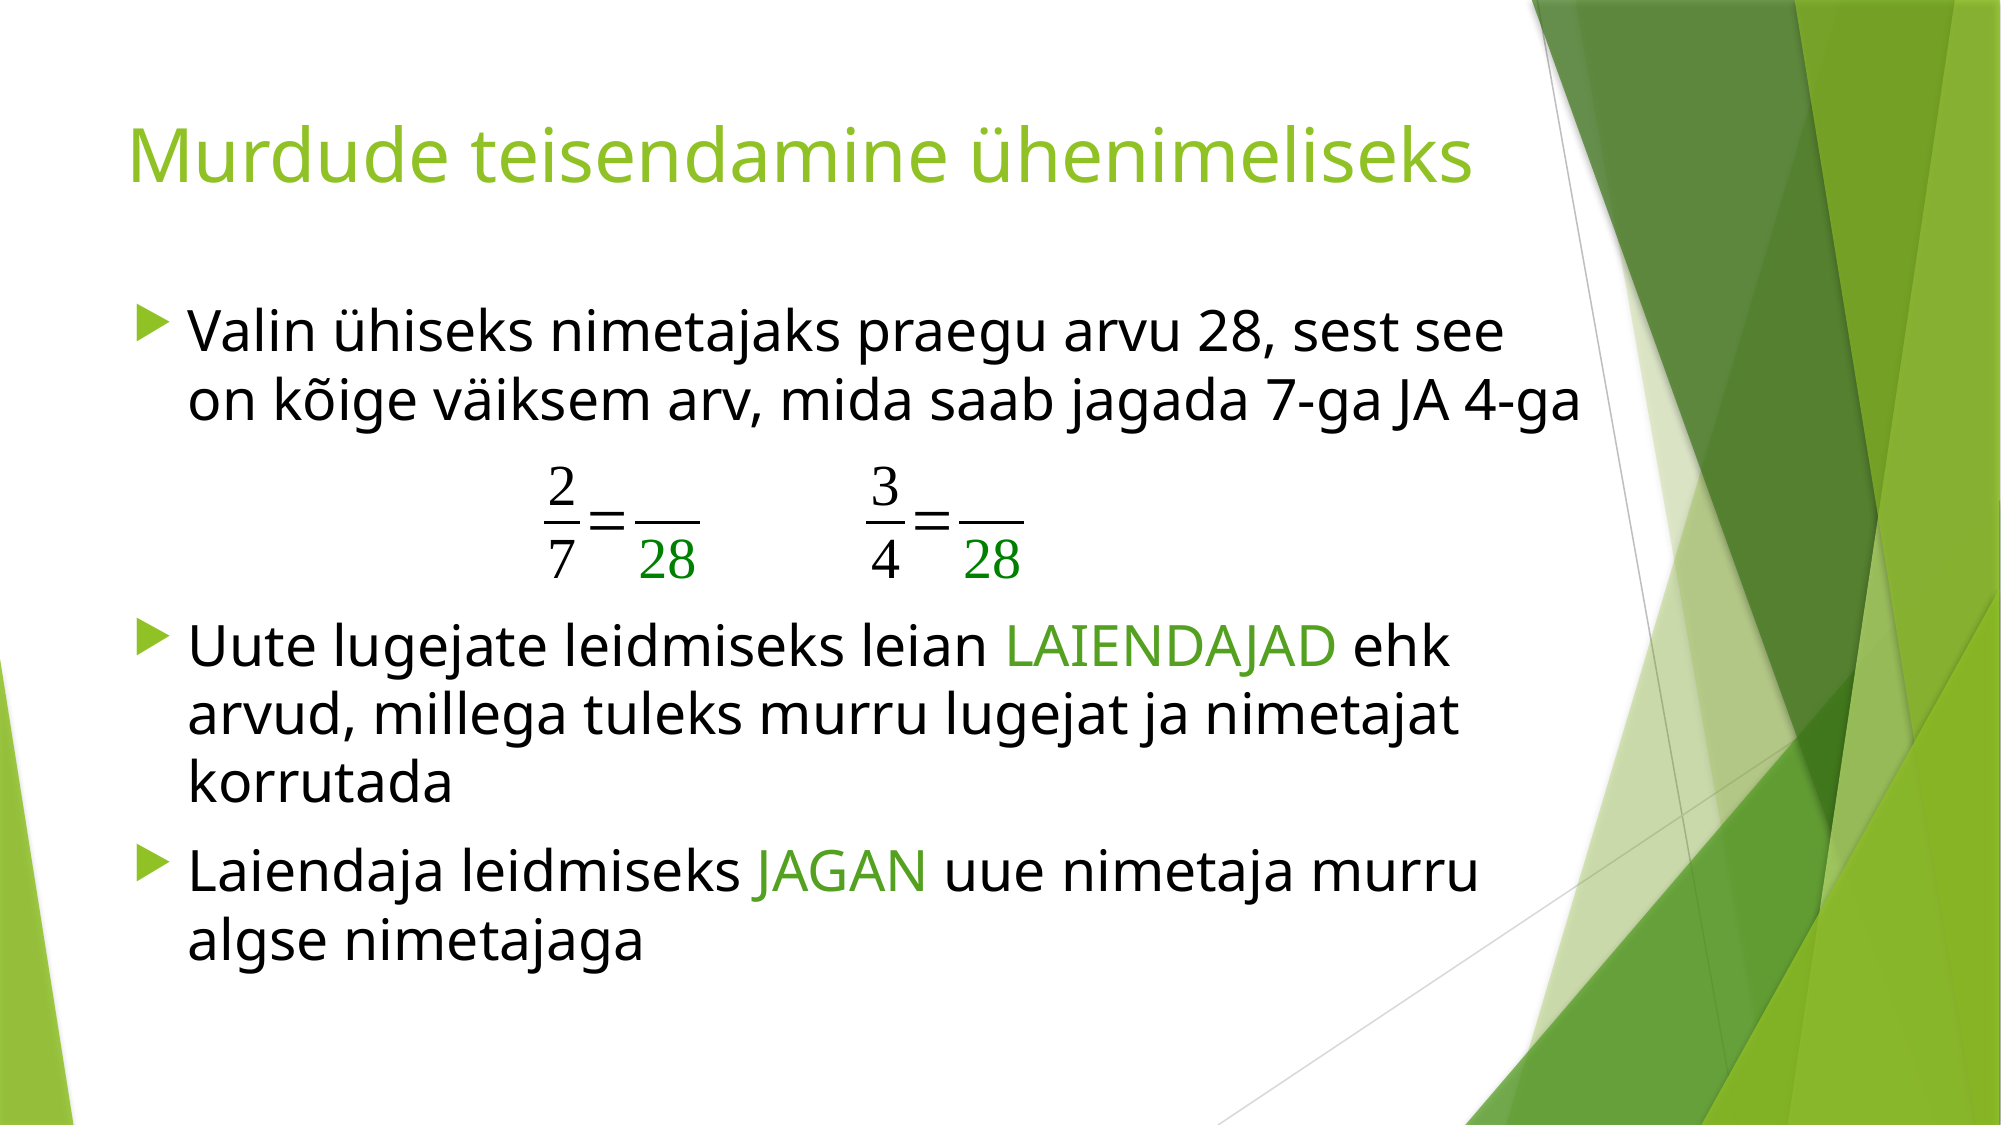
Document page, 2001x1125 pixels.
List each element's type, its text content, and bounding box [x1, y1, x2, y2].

chart [857, 453, 1034, 591]
title Murdude teisendamine ühenimeliseks [111, 99, 1522, 317]
list Valin ühiseks nimetajaks praegu arvu 28, sest see on kõige väiksem arv, mida saab jagada 7-ga JA 4-ga Uute lugejate leidmiseks leian LAIENDAJAD ehk arvud, millega tuleks murru lugejat ja nimetajat korrutada Laiendaja leidmiseks JAGAN uue nimetaja murru algse nimetajaga [117, 286, 1599, 995]
chart [535, 453, 709, 591]
